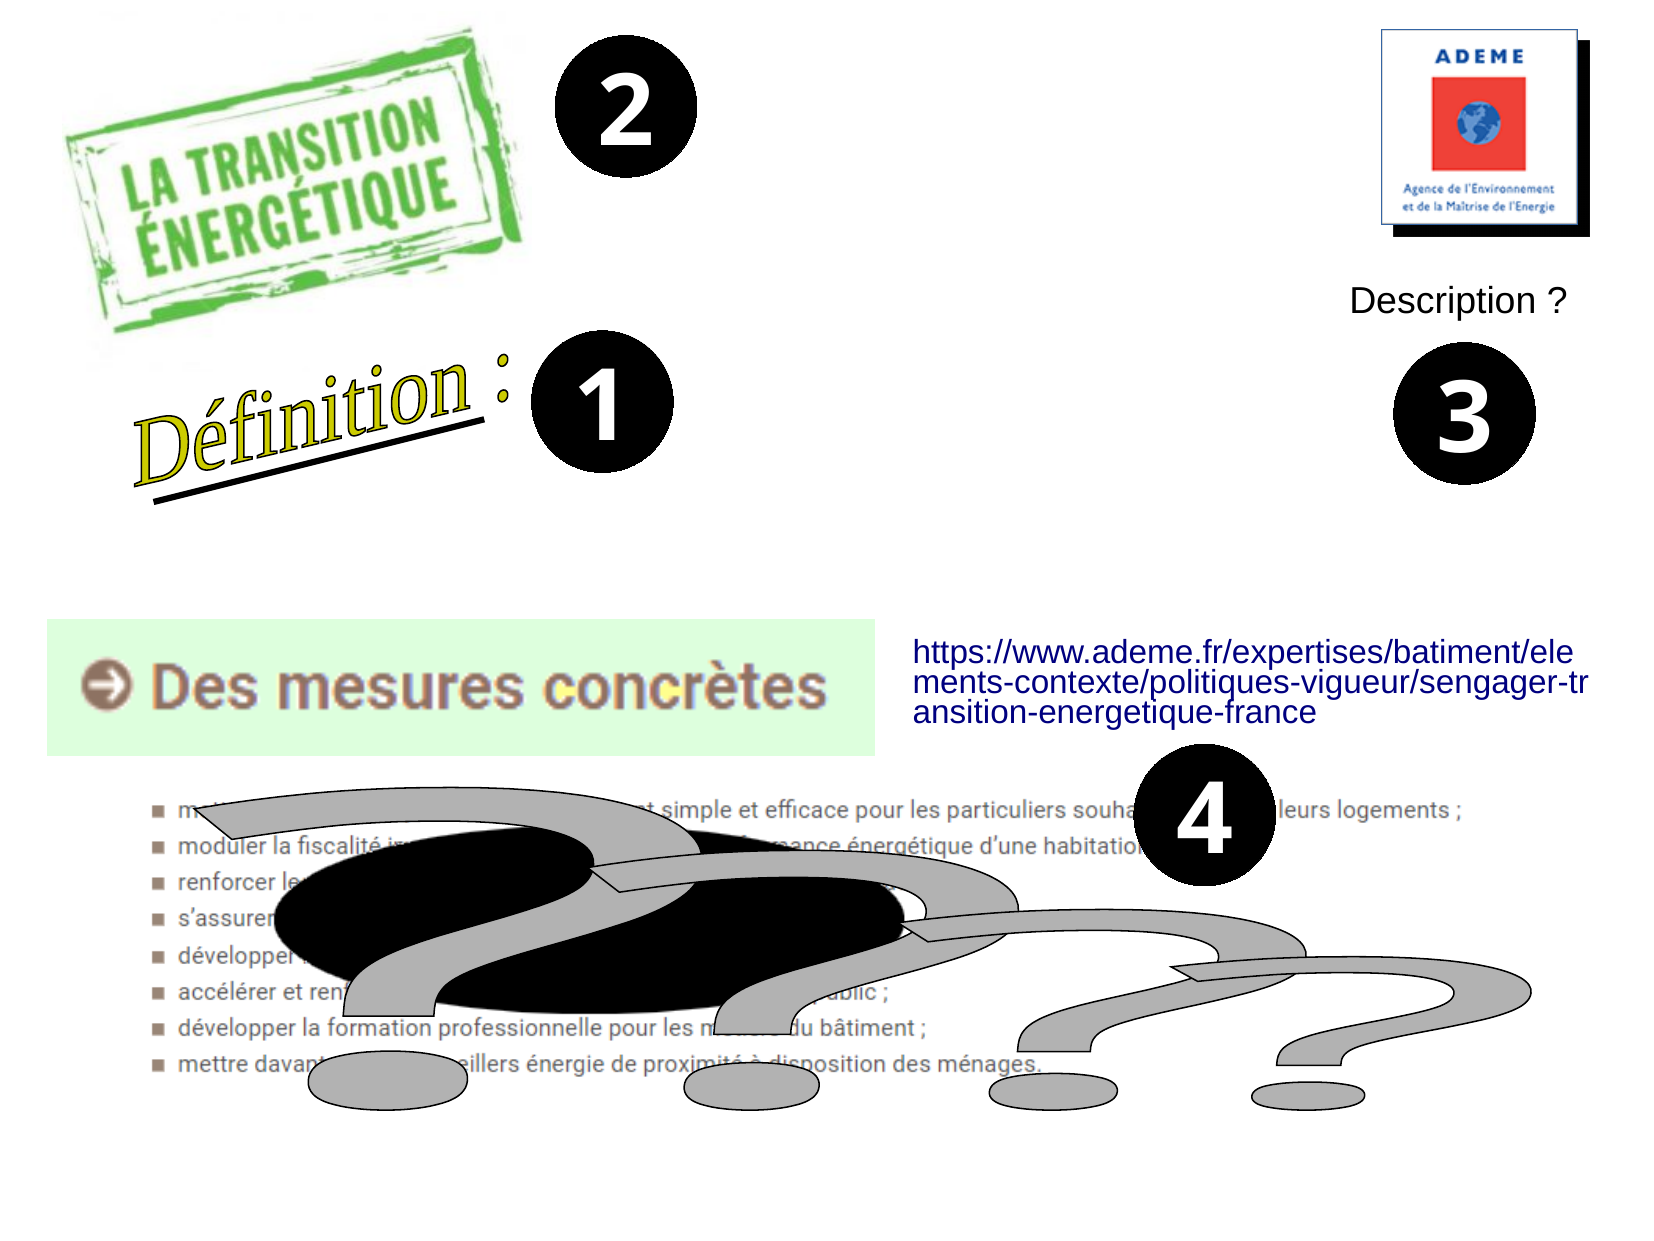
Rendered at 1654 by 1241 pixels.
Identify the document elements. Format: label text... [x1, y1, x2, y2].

text_box Définition : [343, 380, 366, 436]
text_box Définition : [257, 410, 277, 458]
text_box 4 [1133, 744, 1276, 886]
text_box ? [587, 850, 1019, 919]
text_box ? [1251, 1082, 1365, 1111]
picture [1381, 29, 1578, 225]
picture [143, 779, 1477, 1091]
text_box Définition : [367, 384, 387, 433]
text_box https://www.ademe.fr/expertises/batiment/elements-contexte/politiques-vigueur/sengager-transition-energetique-france [897, 625, 1607, 725]
text_box ? [1017, 974, 1295, 1052]
text_box 1 [531, 330, 674, 473]
text_box ? [308, 1051, 468, 1111]
text_box ? [194, 787, 702, 866]
text_box ? [684, 1062, 820, 1111]
picture [47, 619, 875, 756]
picture [62, 11, 532, 372]
text_box Définition : [194, 422, 226, 471]
text_box Définition : [280, 400, 319, 453]
text_box Définition : [391, 375, 427, 424]
text_box Définition : [321, 395, 342, 443]
text_box 3 [1393, 342, 1536, 485]
text_box Définition : [134, 415, 189, 487]
text_box ? [343, 872, 696, 1017]
text_box ? [989, 1073, 1118, 1111]
text_box Définition : [230, 390, 256, 464]
text_box ? [713, 932, 1007, 1035]
text_box 2 [555, 35, 697, 178]
text_box Définition : [431, 365, 470, 417]
text_box ? [1171, 956, 1532, 1066]
text_box ? [897, 909, 1307, 962]
text_box Définition : [206, 398, 224, 417]
text_box Description ? [1334, 271, 1619, 329]
